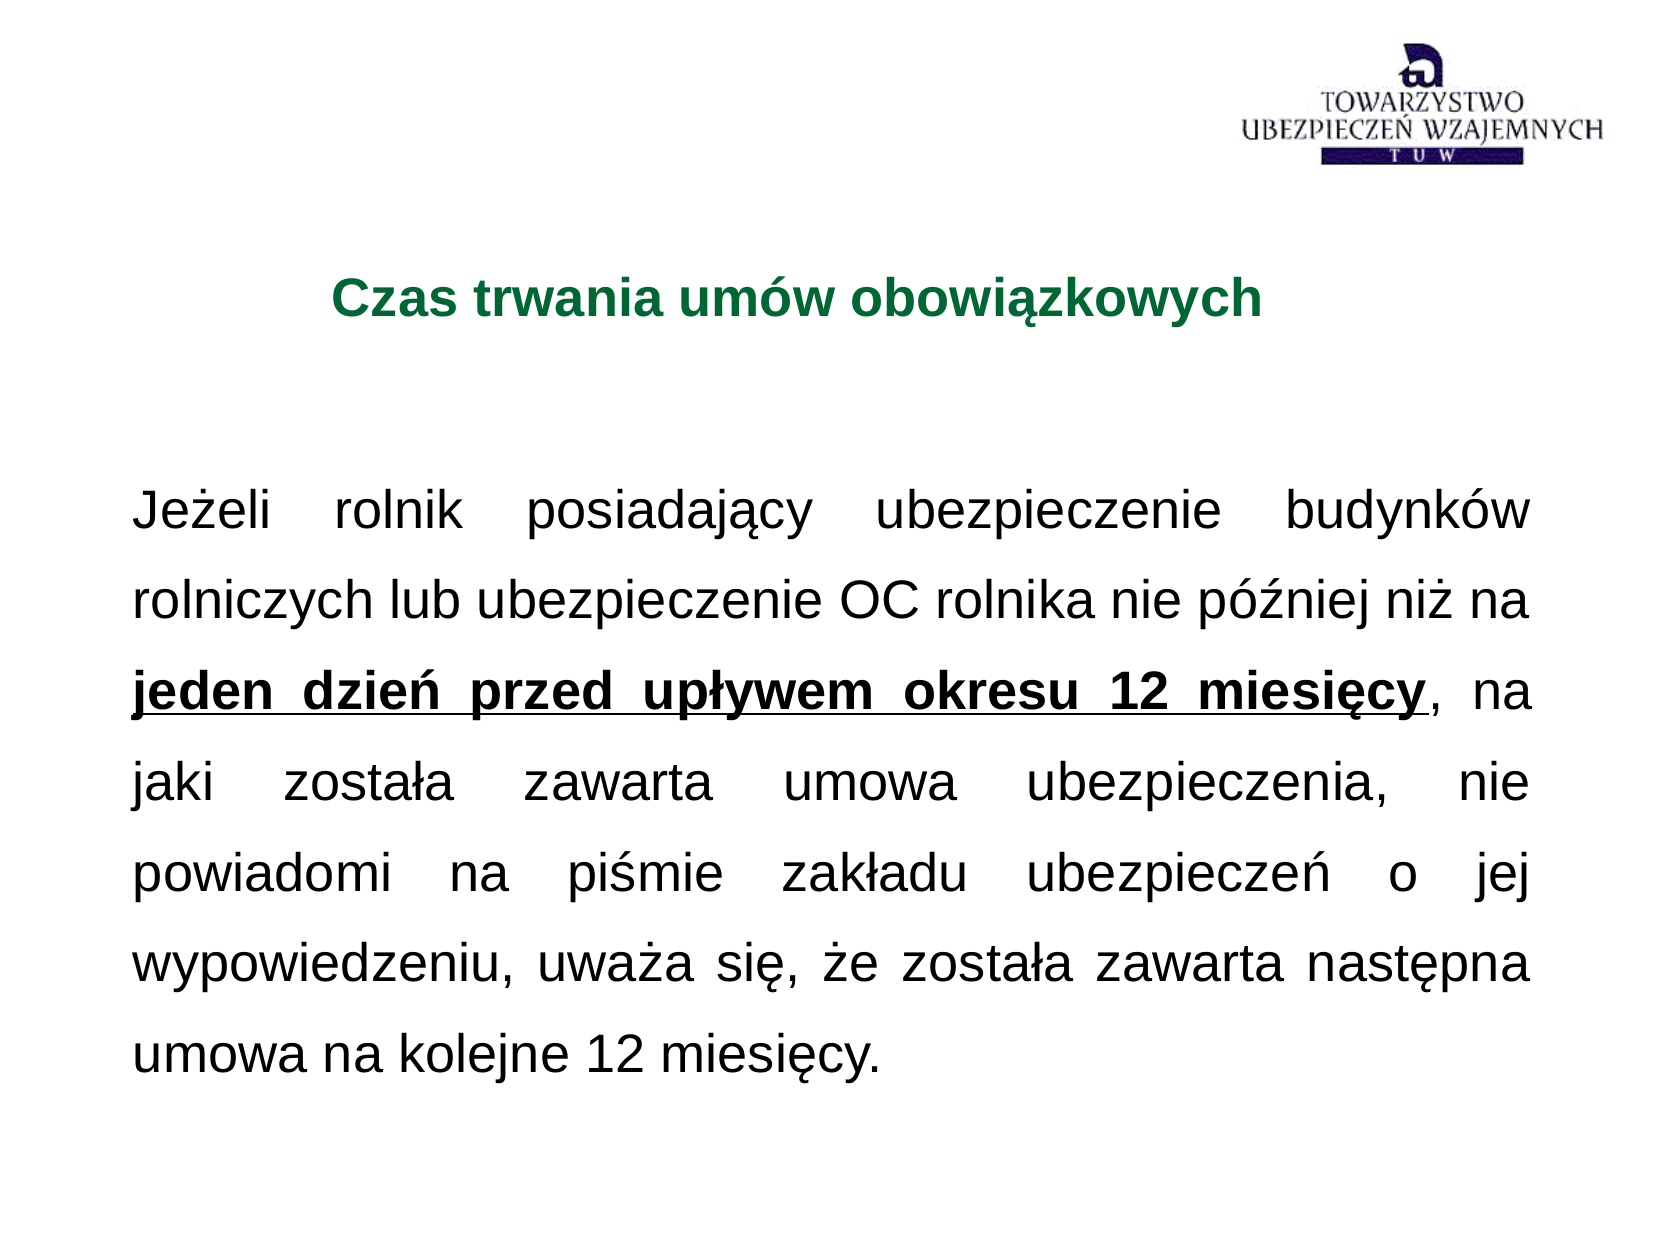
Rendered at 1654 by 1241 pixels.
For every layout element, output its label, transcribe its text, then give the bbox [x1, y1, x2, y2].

picture [1240, 41, 1605, 169]
text_box Czas trwania umów obowiązkowych Jeżeli rolnik posiadający ubezpieczenie budynków rolniczych lub ubezpieczenie OC rolnika nie później niż na jeden dzień przed upływem okresu 12 miesięcy, na jaki została zawarta umowa ubezpieczenia, nie powiadomi na piśmie zakładu ubezpieczeń o jej wypowiedzeniu, uważa się, że została zawarta następna umowa na kolejne 12 miesięcy. [118, 259, 1548, 1192]
